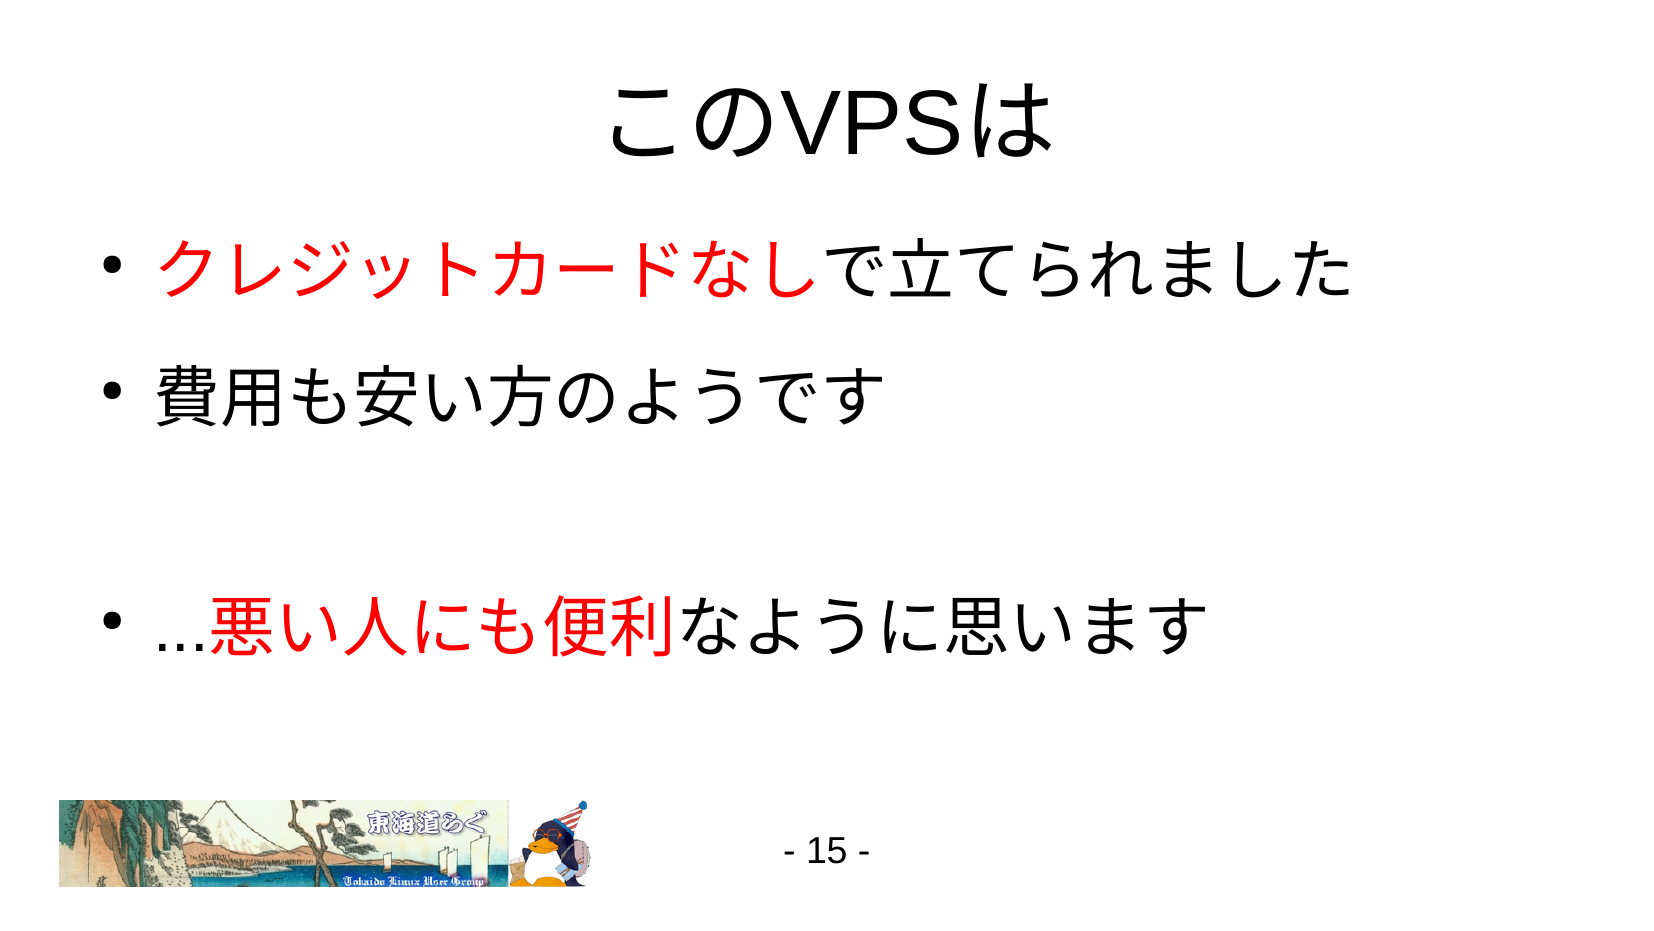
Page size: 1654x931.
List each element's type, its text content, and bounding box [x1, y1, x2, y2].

title このVPSは [82, 37, 1571, 193]
text_box - <番号> - [703, 815, 950, 886]
list クレジットカードなしで立てられました 費用も安い方のようです ...悪い人にも便利なように思います [82, 217, 1571, 758]
picture [59, 800, 591, 887]
